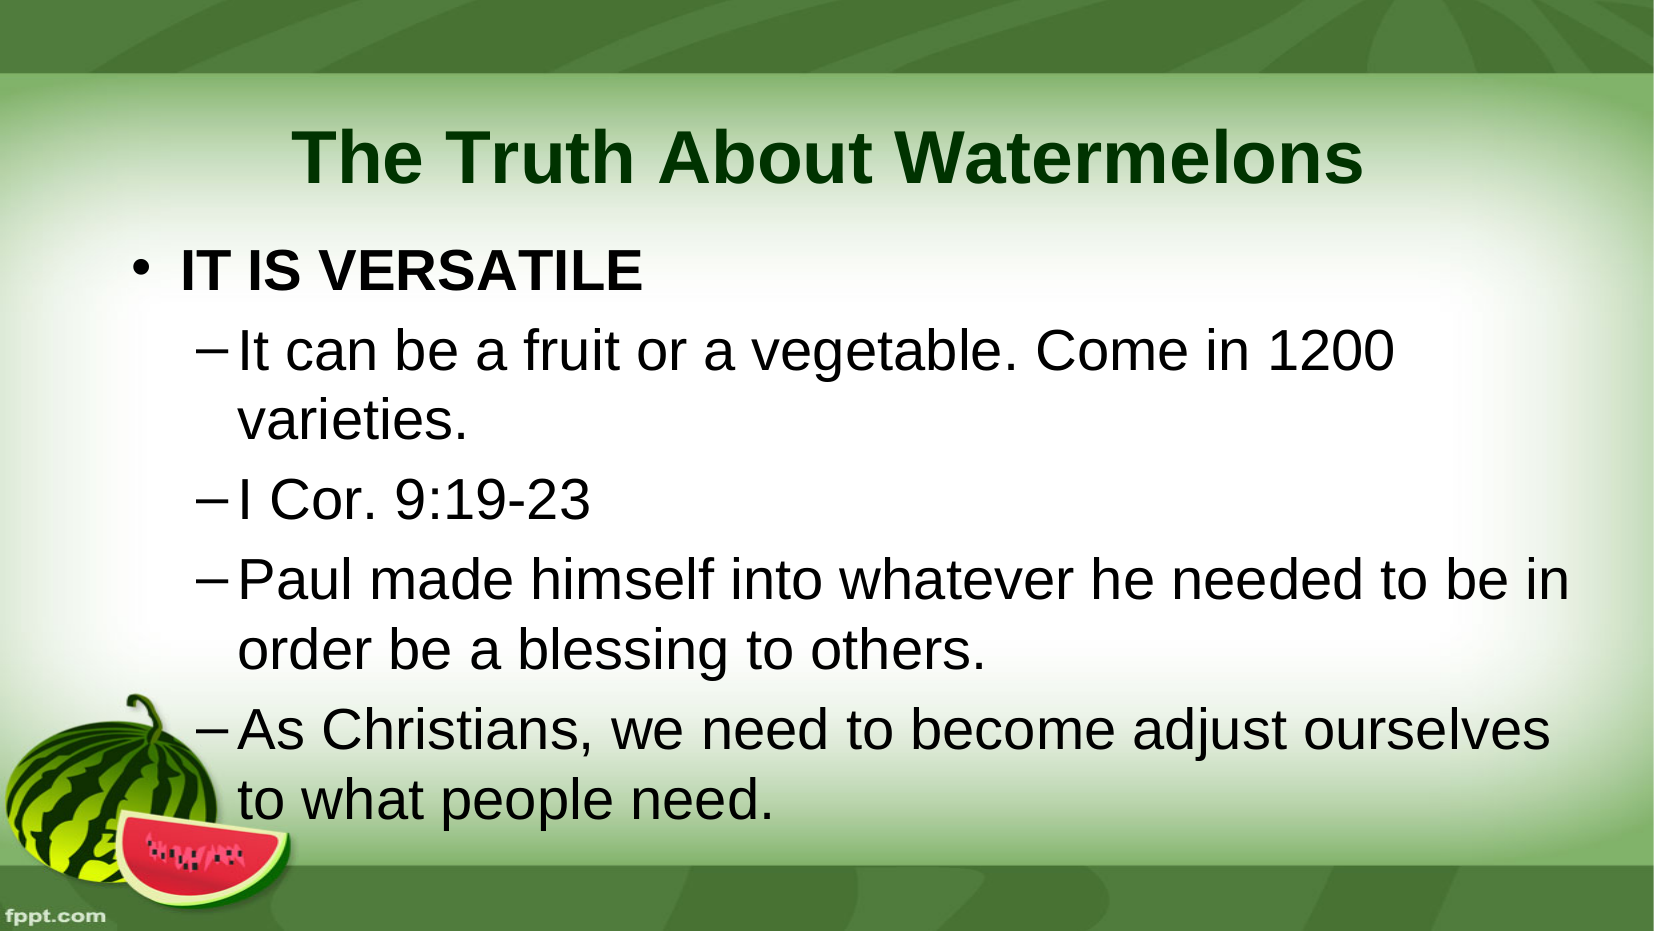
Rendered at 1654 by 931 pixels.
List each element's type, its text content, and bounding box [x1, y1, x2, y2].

list IT IS VERSATILE It can be a fruit or a vegetable. Come in 1200 varieties. I Cor. 9:19-23 Paul made himself into whatever he needed to be in order be a blessing to others. As Christians, we need to become adjust ourselves to what people need. [116, 224, 1606, 841]
picture [0, 0, 1654, 931]
title The Truth About Watermelons [84, 75, 1573, 231]
